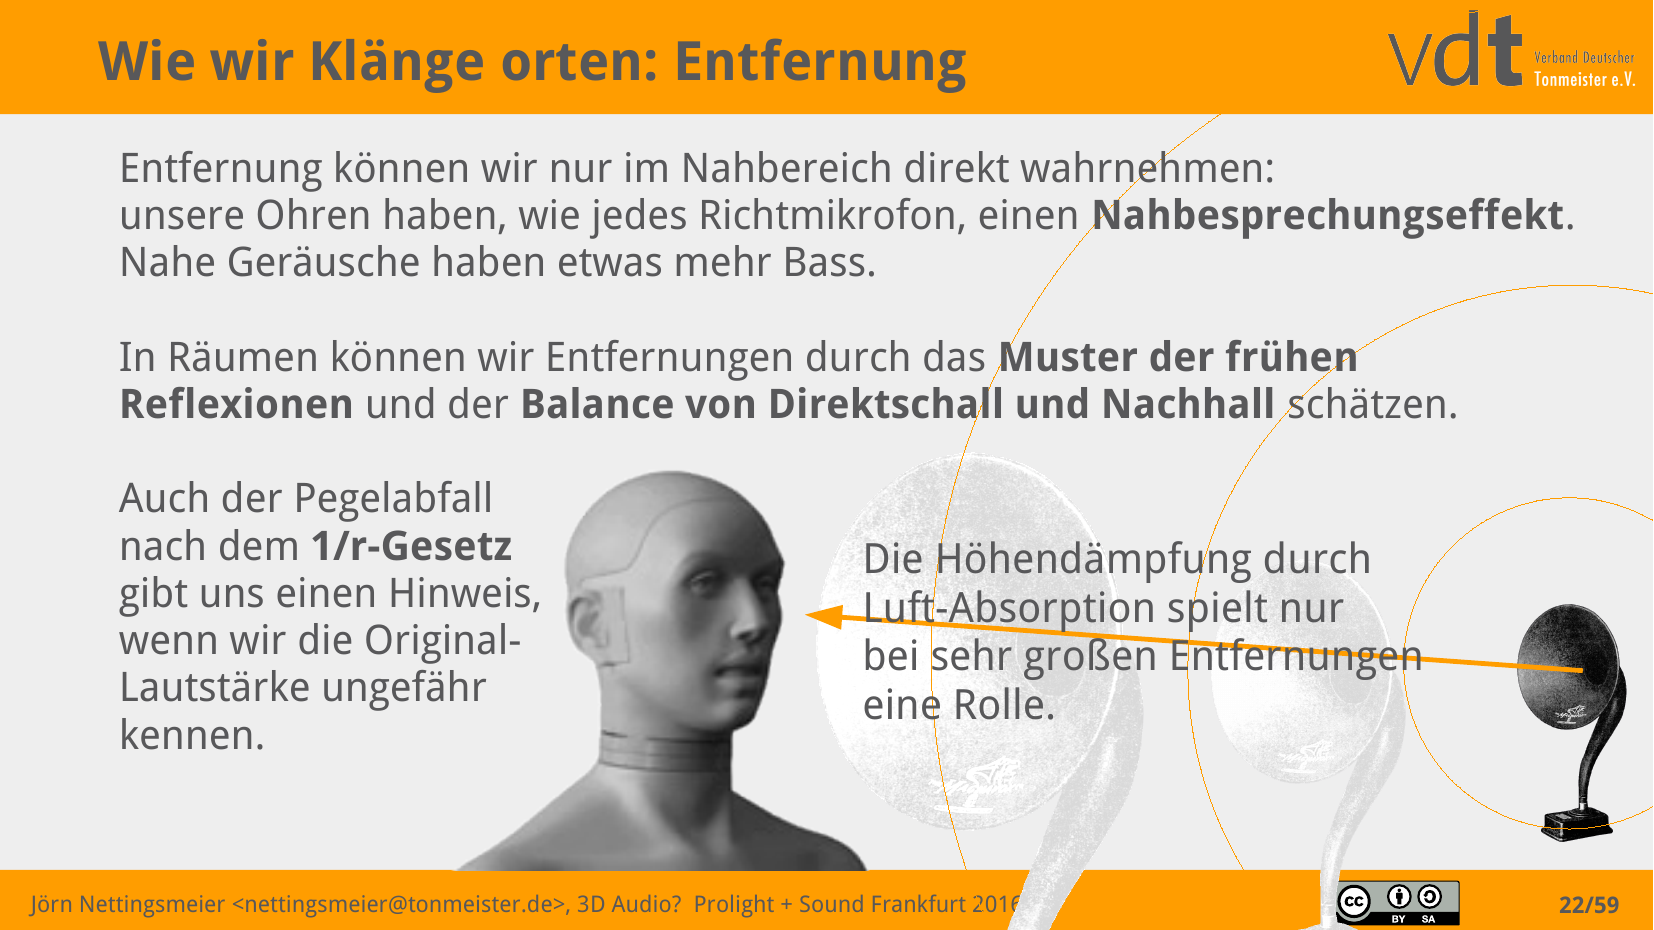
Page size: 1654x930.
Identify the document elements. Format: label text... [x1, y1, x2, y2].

title Wie wir Klänge orten: Entfernung [98, 4, 1216, 119]
picture [1550, 597, 1635, 848]
picture [1377, 0, 1646, 104]
picture [331, 410, 1169, 930]
list Entfernung können wir nur im Nahbereich direkt wahrnehmen: unsere Ohren haben, wie jedes Richtmikrofon, einen Nahbesprechungseffekt. Nahe Geräusche haben etwas mehr Bass. In Räumen können wir Entfernungen durch das Muster der frühen Reflexionen und der Balance von Direktschall und Nachhall schätzen. Auch der Pegelabfall nach dem 1/r-Gesetz gibt uns einen Hinweis, wenn wir die Original- Lautstärke ungefähr kennen. [49, 144, 1583, 781]
list Die Höhendämpfung durch Luft-Absorption spielt nur bei sehr großen Entfernungen eine Rolle. [791, 535, 1550, 848]
picture [1196, 848, 1421, 930]
